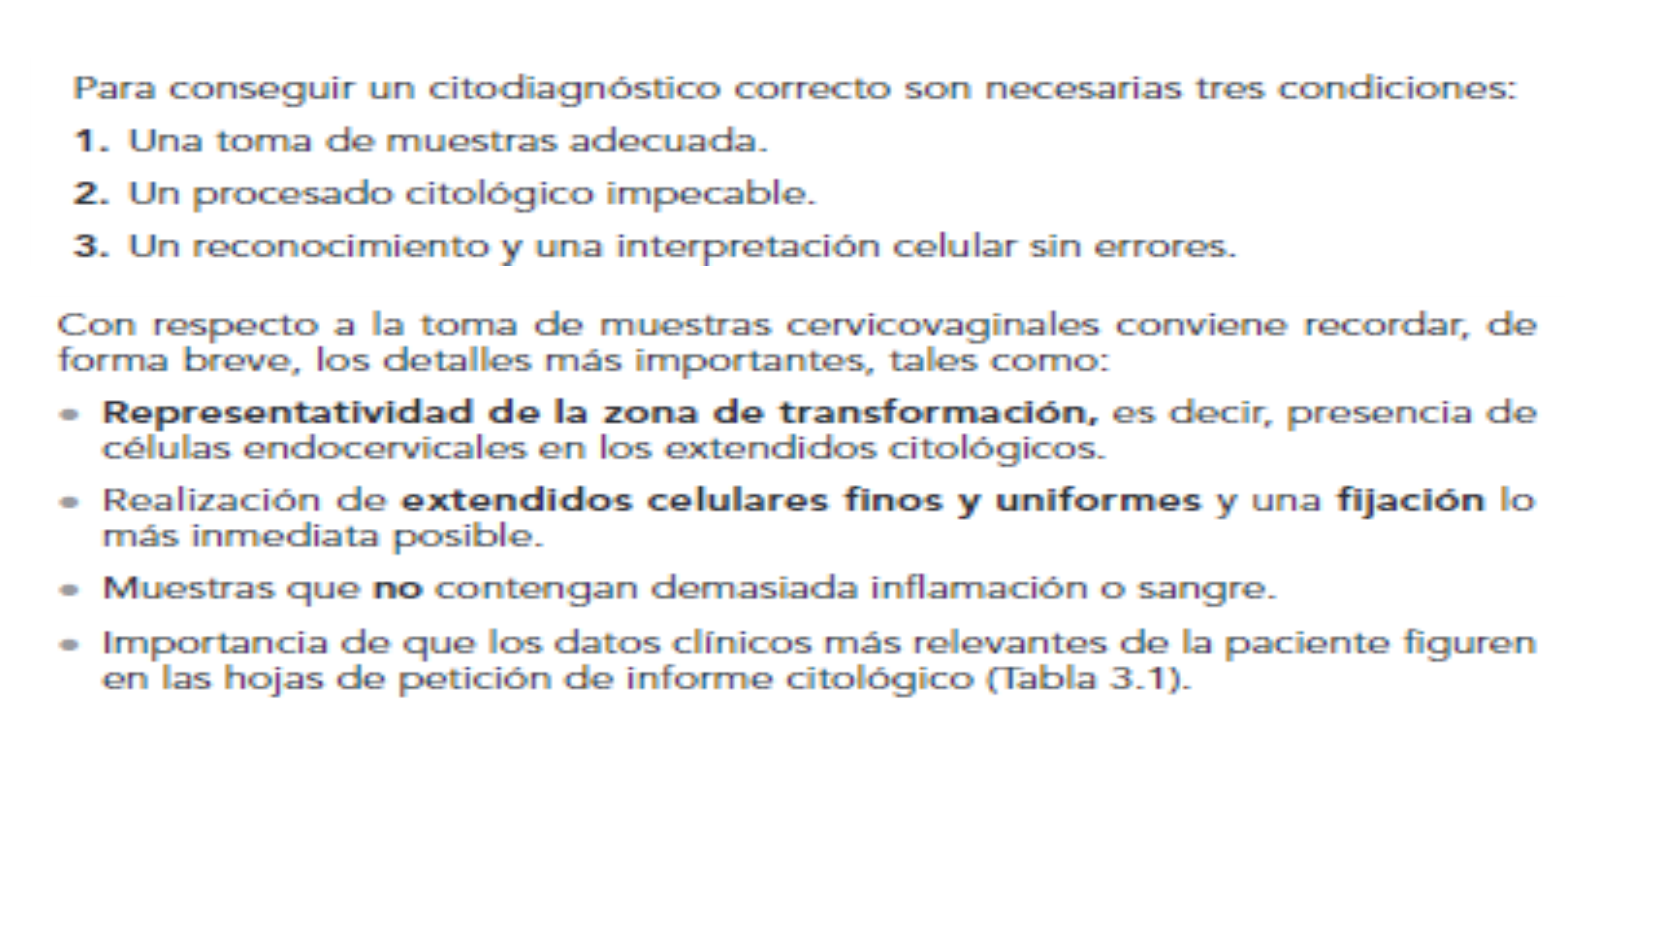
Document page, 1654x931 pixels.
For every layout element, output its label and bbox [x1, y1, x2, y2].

picture [29, 295, 1565, 709]
picture [29, 58, 1565, 266]
